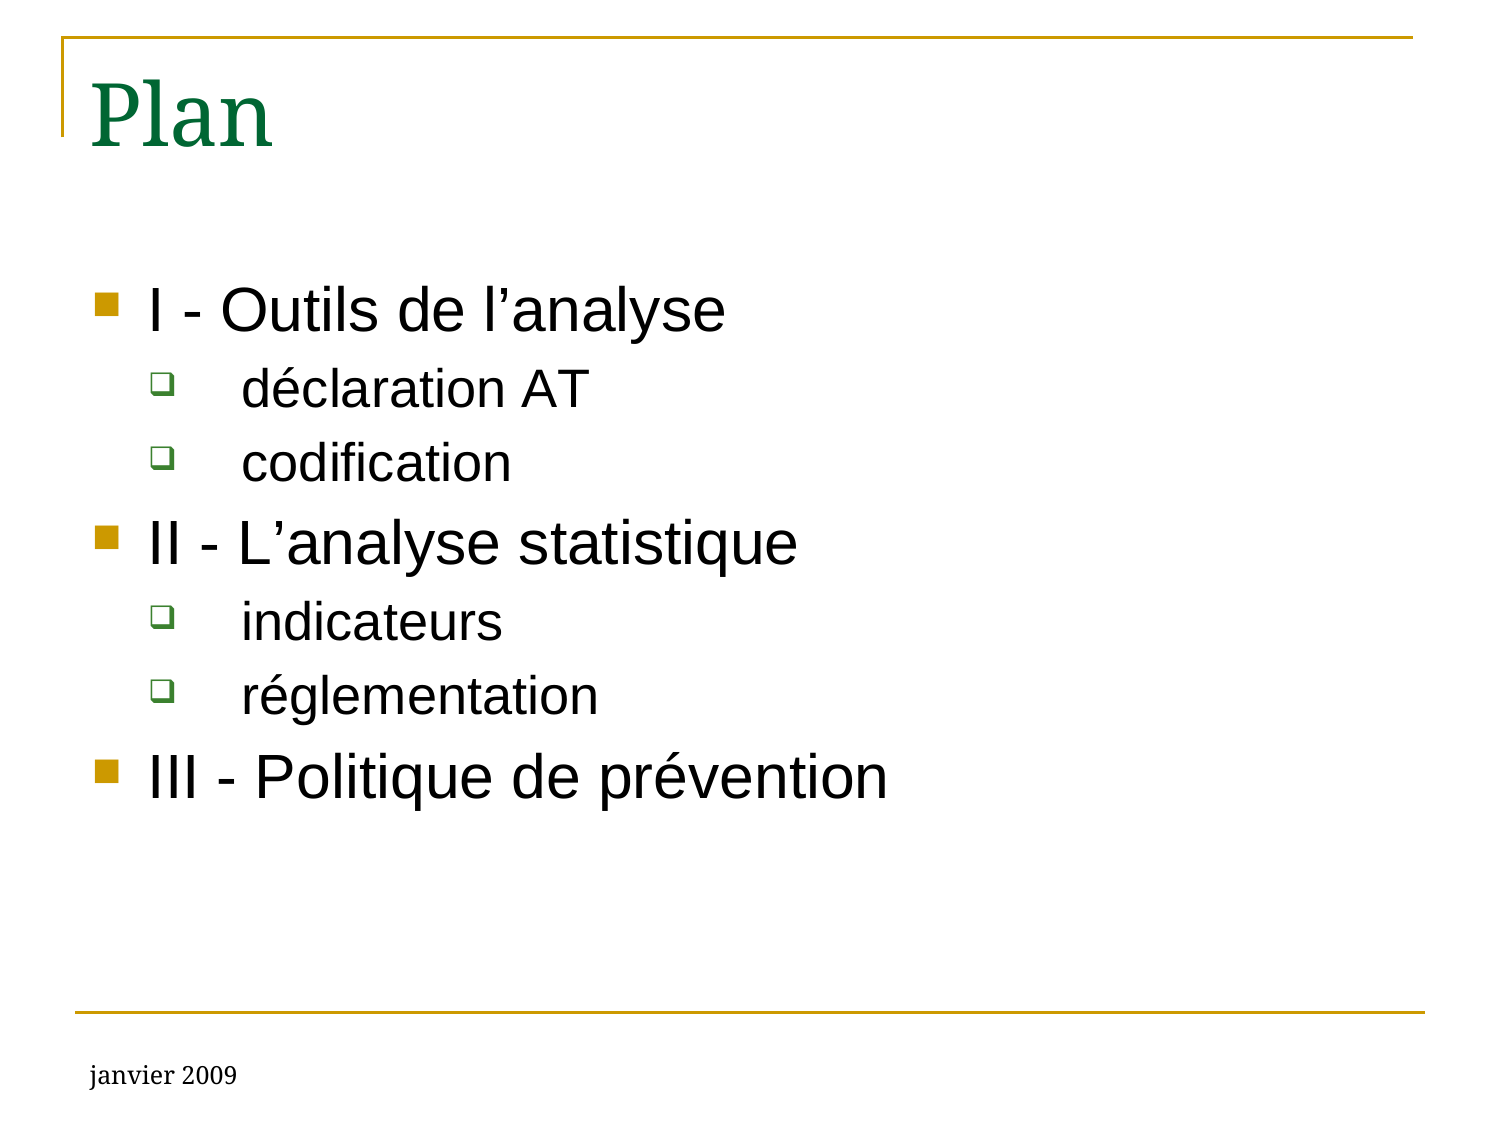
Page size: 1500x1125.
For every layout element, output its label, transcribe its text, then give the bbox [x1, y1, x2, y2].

title Plan [75, 45, 1426, 233]
list I - Outils de l’analyse déclaration AT codification II - L’analyse statistique indicateurs réglementation III - Politique de prévention [76, 267, 1427, 917]
